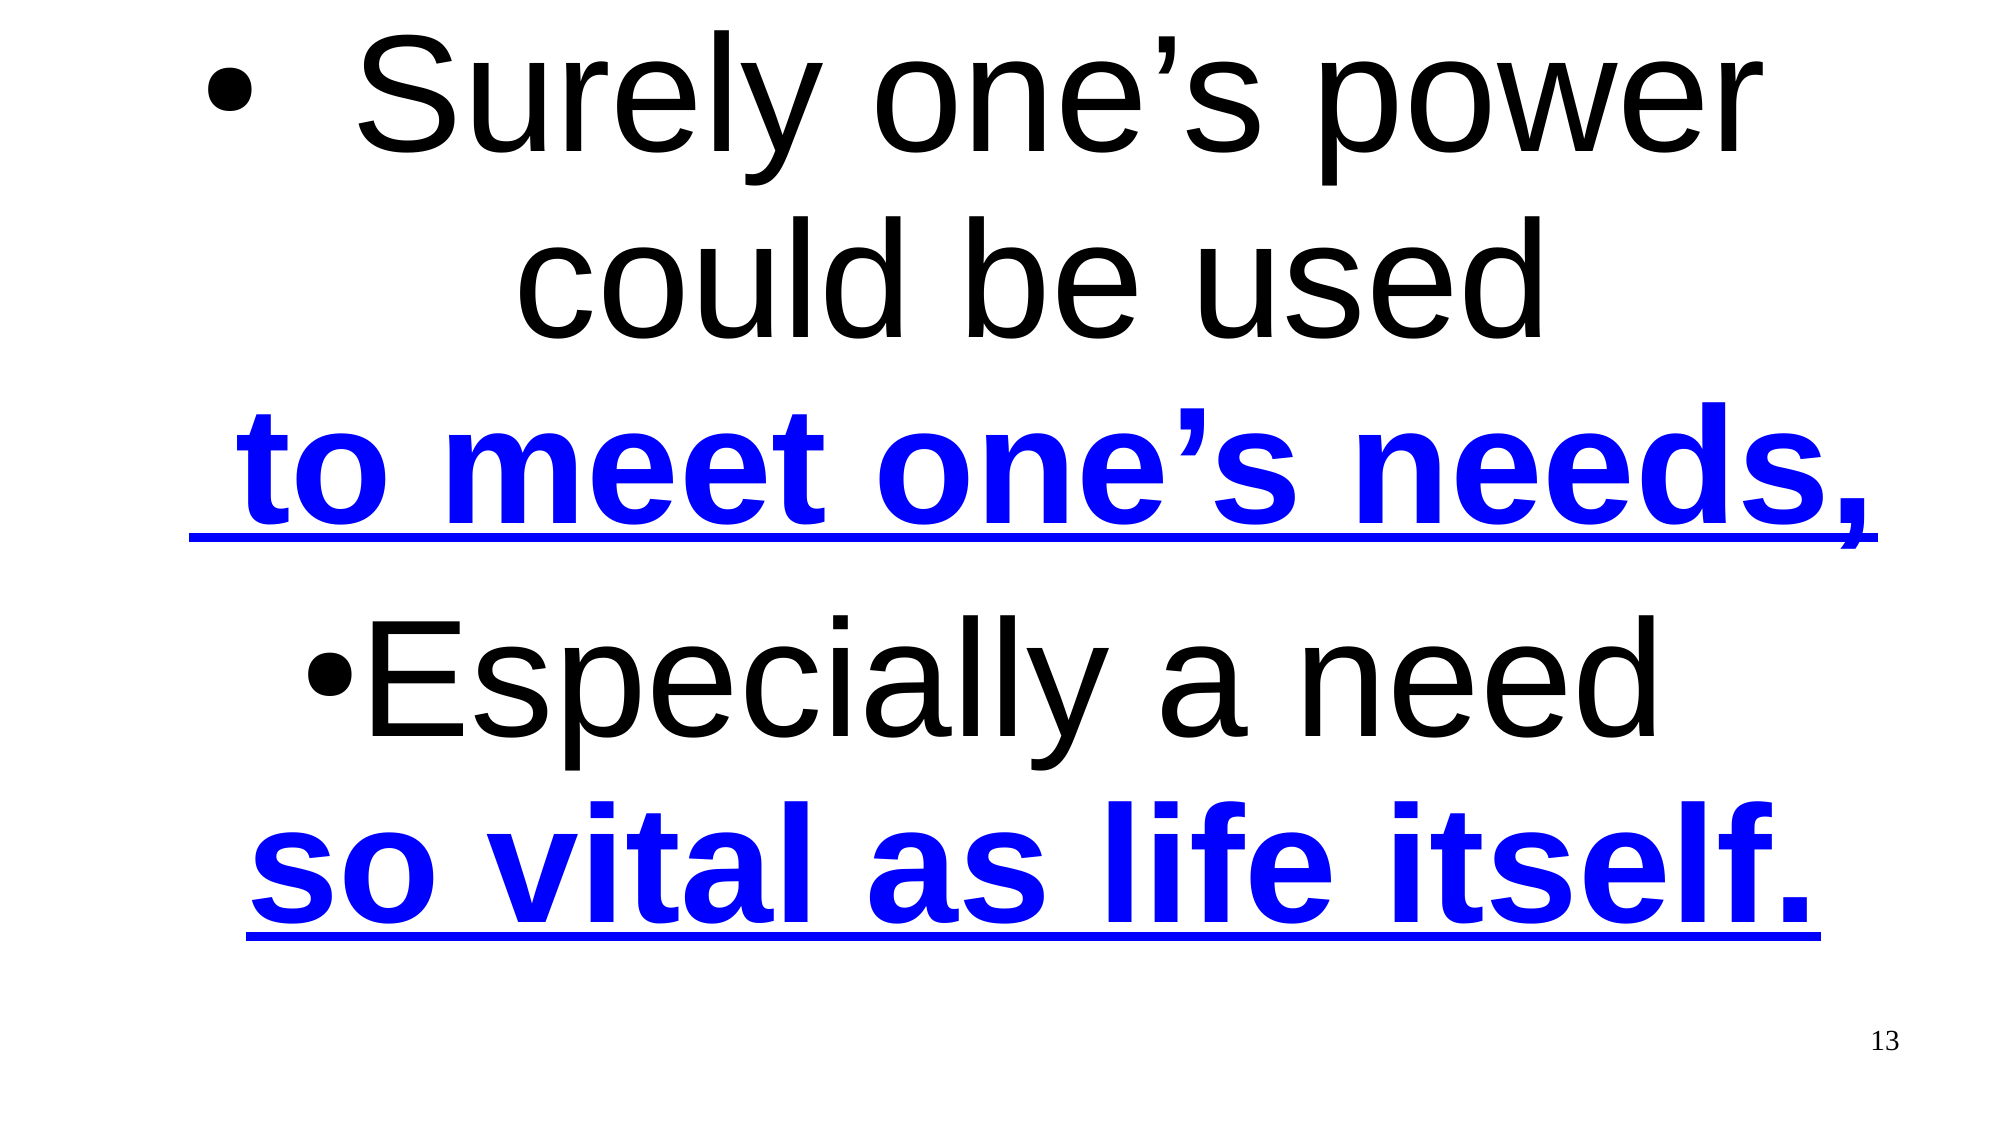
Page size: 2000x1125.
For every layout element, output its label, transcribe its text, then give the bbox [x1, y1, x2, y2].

list Surely one’s power could be used to meet one’s needs, Especially a need so vital as life itself. [0, 0, 1996, 1123]
